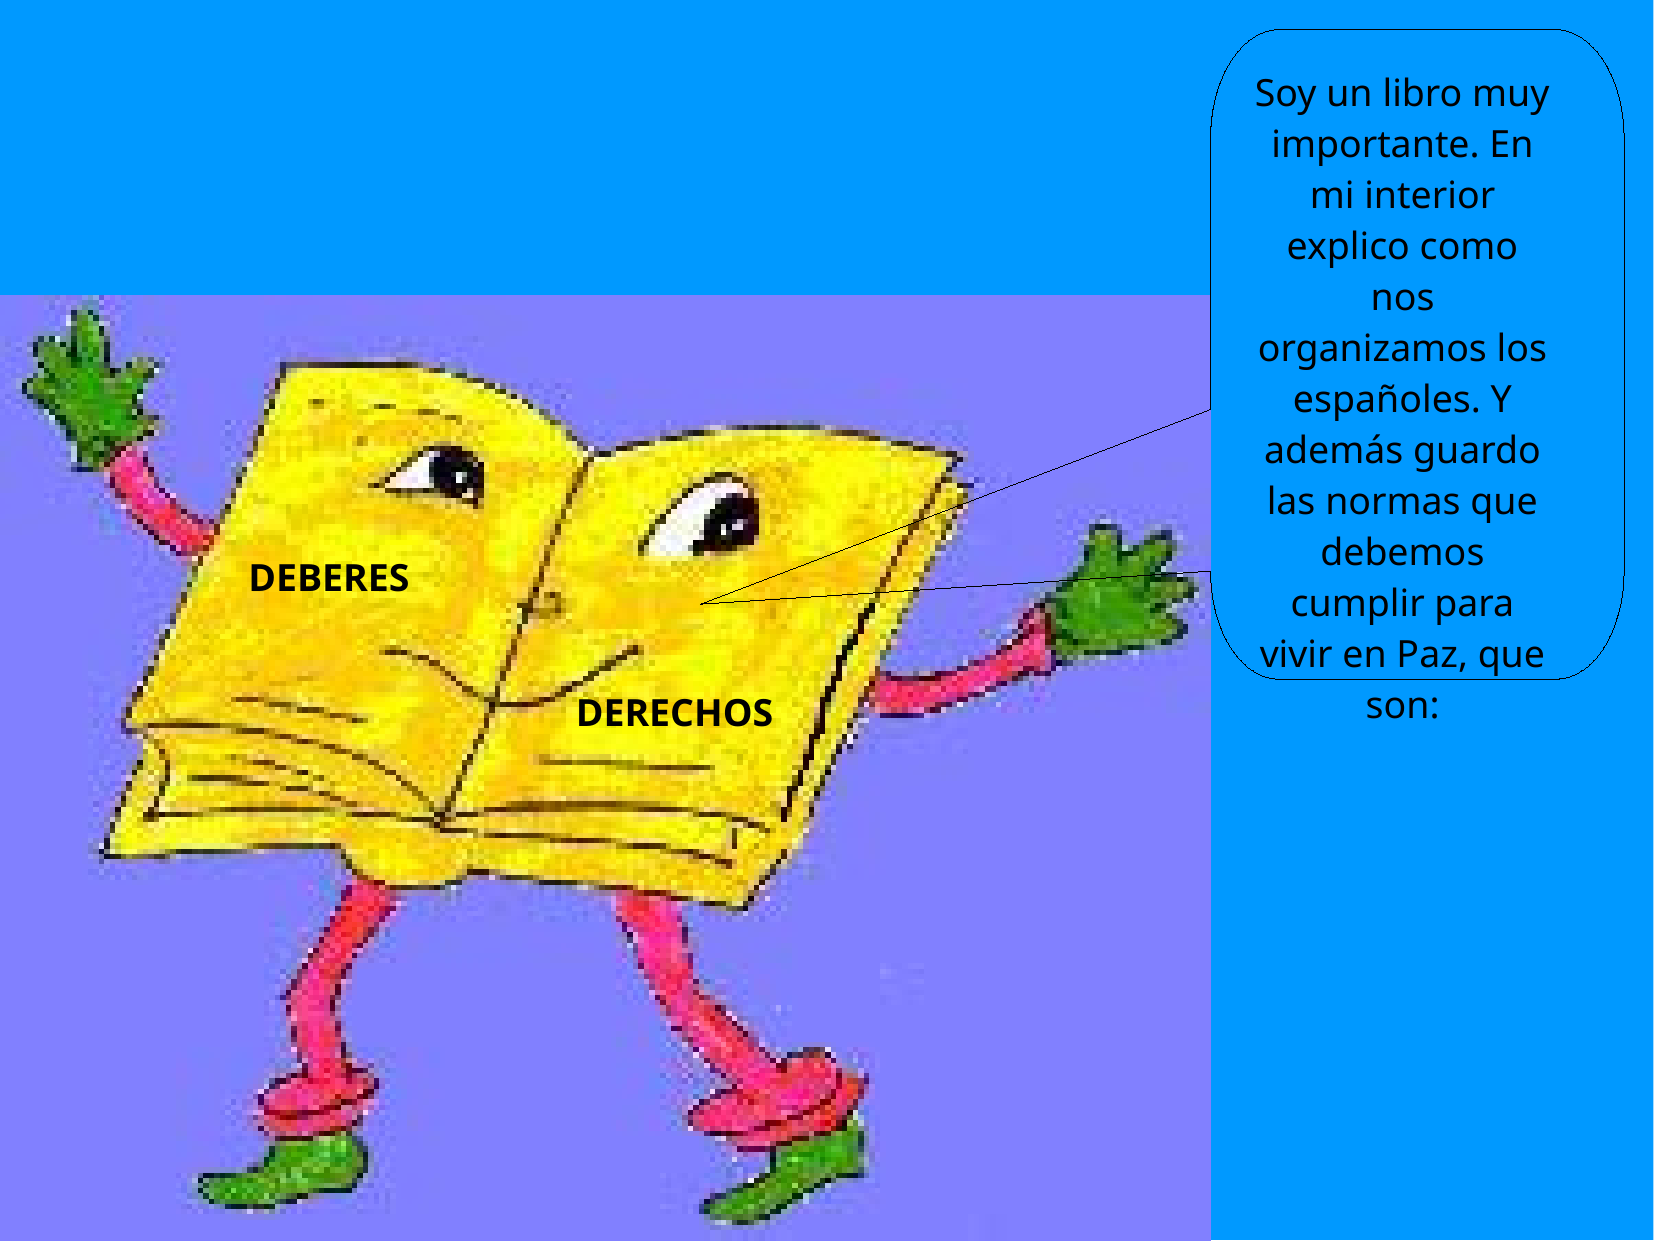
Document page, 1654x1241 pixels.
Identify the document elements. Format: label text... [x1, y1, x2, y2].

text_box Soy un libro muy importante. En mi interior explico como nos organizamos los españoles. Y además guardo las normas que debemos cumplir para vivir en Paz, que son: [1240, 59, 1565, 649]
picture [0, 295, 1211, 1241]
text_box DERECHOS [561, 679, 798, 747]
text_box DEBERES [233, 543, 470, 611]
